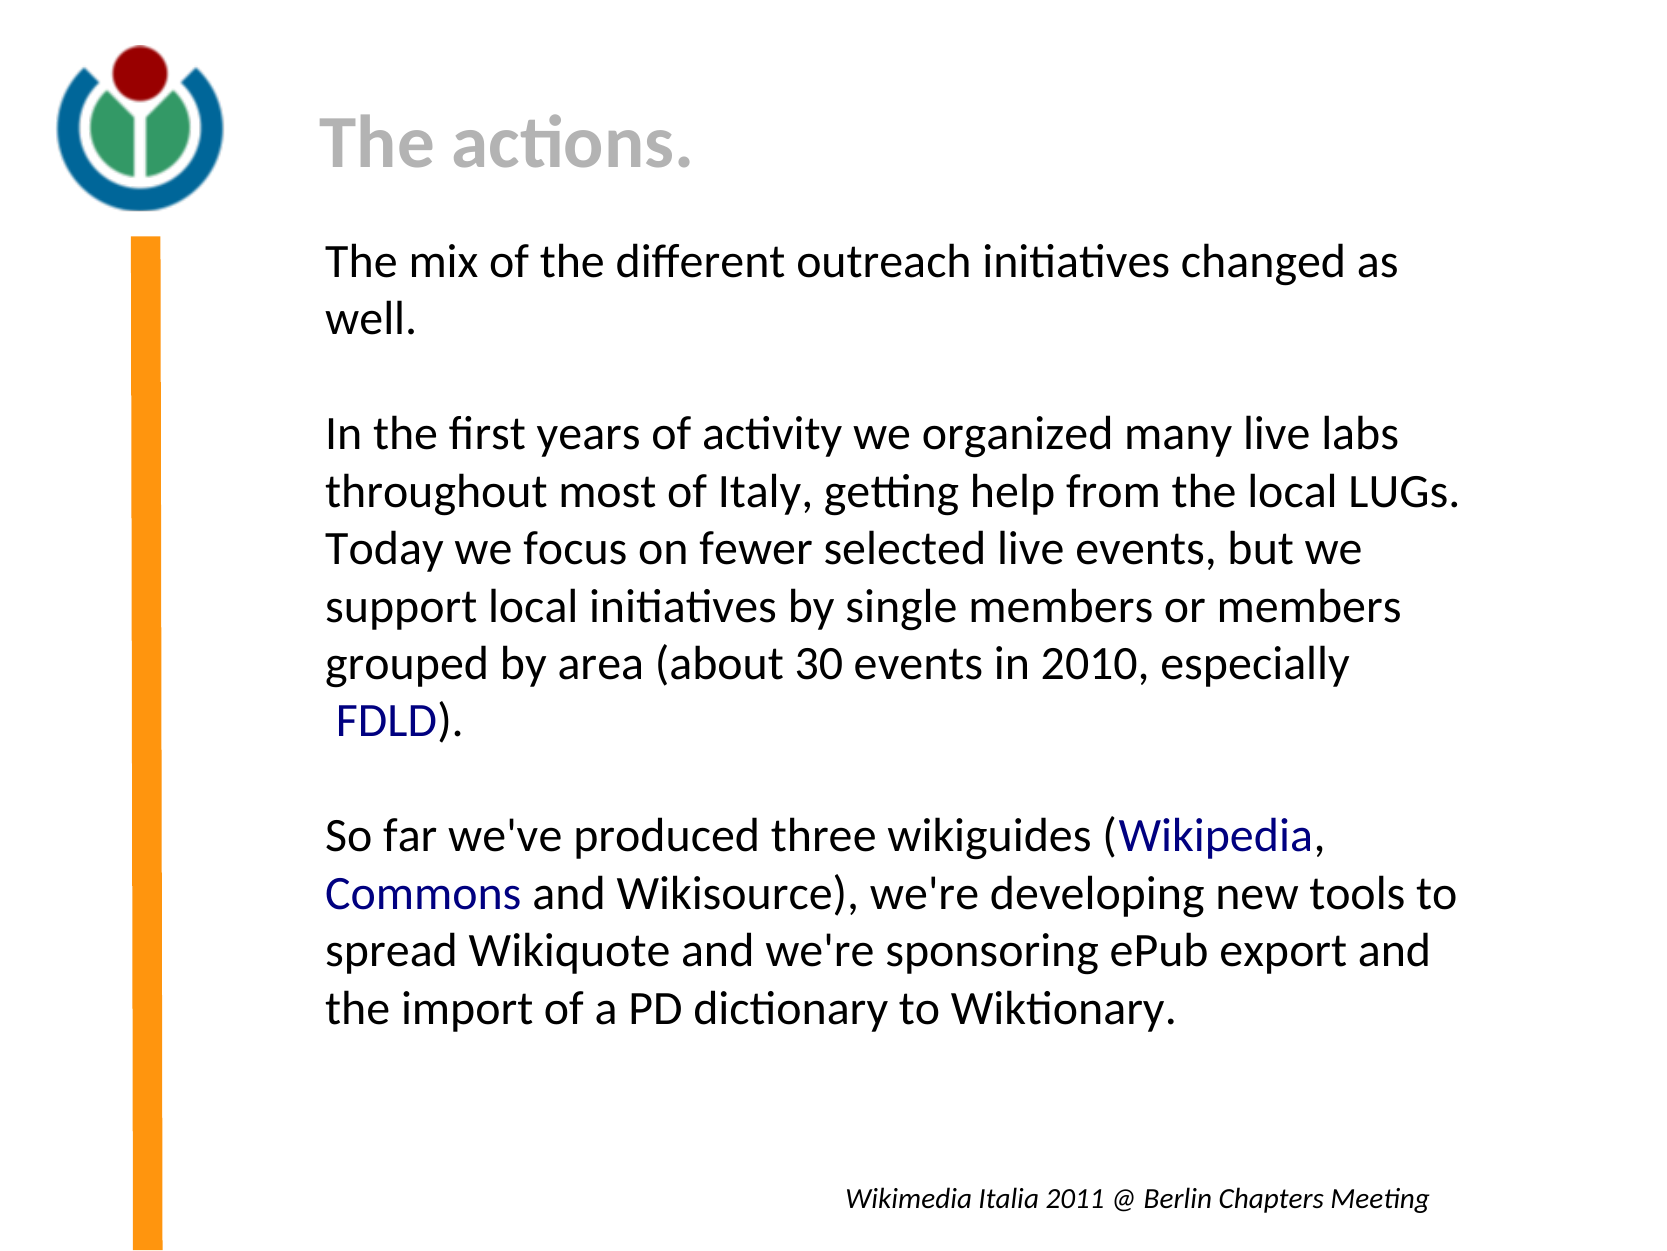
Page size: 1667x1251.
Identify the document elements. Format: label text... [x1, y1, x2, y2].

text_box The actions. [319, 99, 1377, 186]
text_box The mix of the different outreach initiatives changed as well. In the first years of activity we organized many live labs throughout most of Italy, getting help from the local LUGs. Today we focus on fewer selected live events, but we support local initiatives by single members or members grouped by area (about 30 events in 2010, especially FDLD). So far we've produced three wikiguides (Wikipedia, Commons and Wikisource), we're developing new tools to spread Wikiquote and we're sponsoring ePub export and the import of a PD dictionary to Wiktionary. [310, 221, 1485, 1157]
picture [55, 45, 226, 213]
text_box Wikimedia Italia 2011 @ Berlin Chapters Meeting [830, 1171, 1581, 1222]
